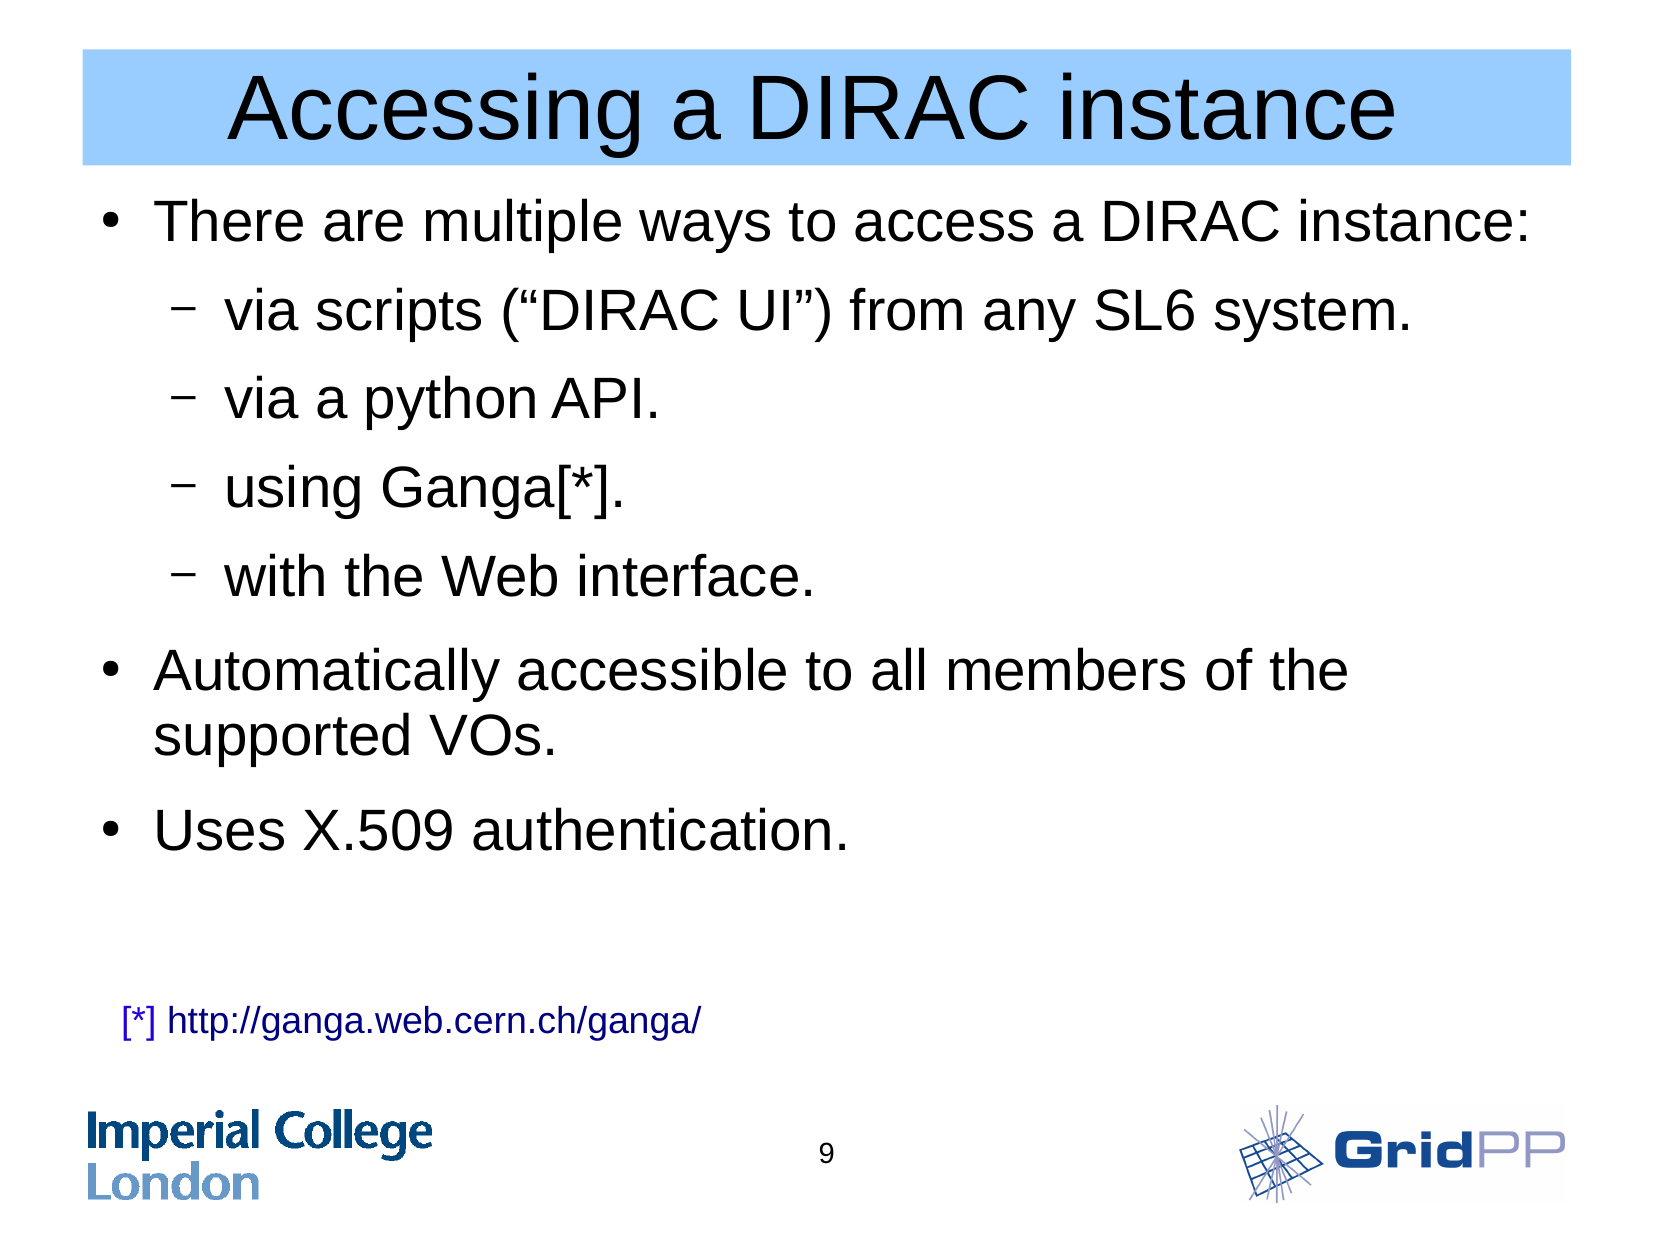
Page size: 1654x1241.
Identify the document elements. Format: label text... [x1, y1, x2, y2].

picture [1239, 1105, 1565, 1203]
list There are multiple ways to access a DIRAC instance: via scripts (“DIRAC UI”) from any SL6 system. via a python API. using Ganga[*]. with the Web interface. Automatically accessible to all members of the supported VOs. Uses X.509 authentication. [82, 188, 1571, 1075]
picture [88, 1109, 432, 1200]
text_box [*] http://ganga.web.cern.ch/ganga/ [106, 992, 750, 1063]
title Accessing a DIRAC instance [82, 49, 1571, 166]
